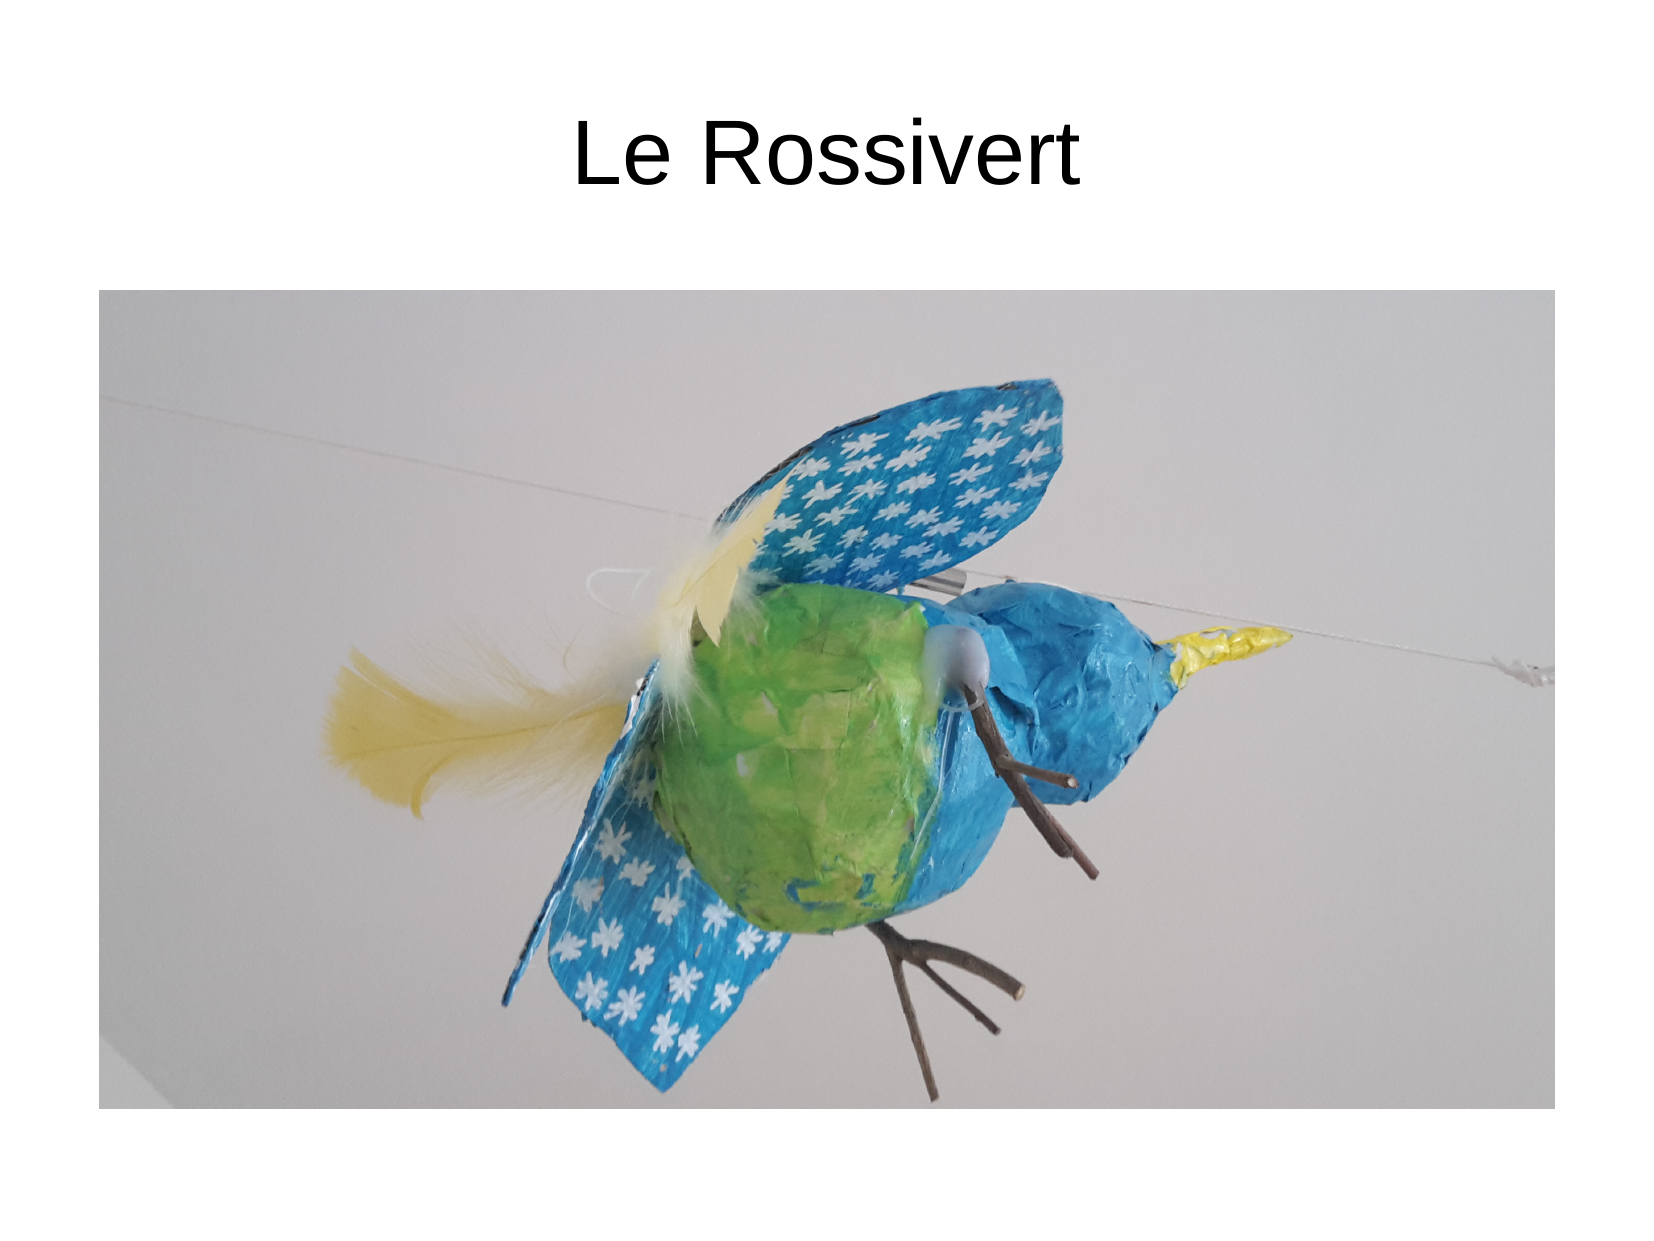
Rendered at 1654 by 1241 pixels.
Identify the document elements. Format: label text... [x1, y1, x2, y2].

picture [99, 290, 1555, 1109]
title Le Rossivert [82, 49, 1571, 257]
